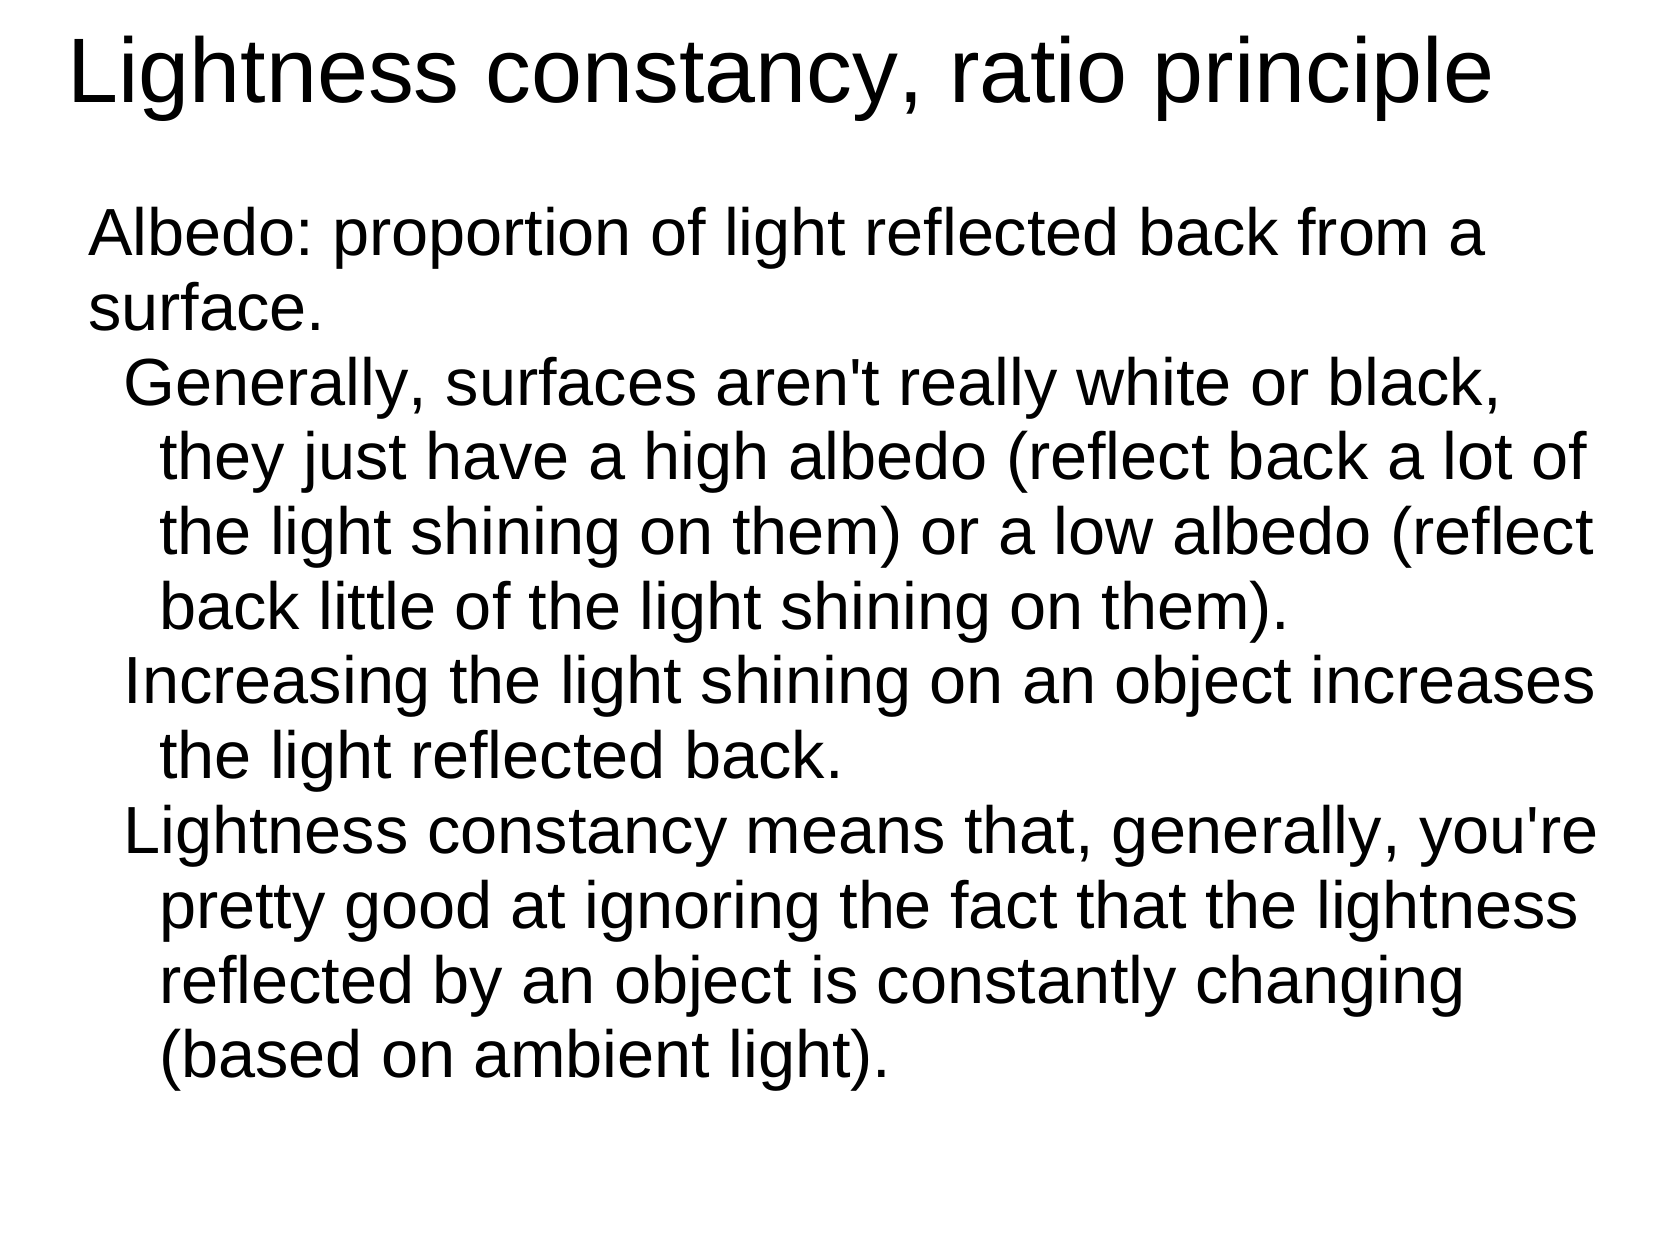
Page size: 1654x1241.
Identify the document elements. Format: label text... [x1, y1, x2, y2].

title Lightness constancy, ratio principle [37, 18, 1527, 226]
text_box Albedo: proportion of light reflected back from a surface. Generally, surfaces aren't really white or black, they just have a high albedo (reflect back a lot of the light shining on them) or a low albedo (reflect back little of the light shining on them). Increasing the light shining on an object increases the light reflected back. Lightness constancy means that, generally, you're pretty good at ignoring the fact that the lightness reflected by an object is constantly changing (based on ambient light). [73, 187, 1651, 1100]
